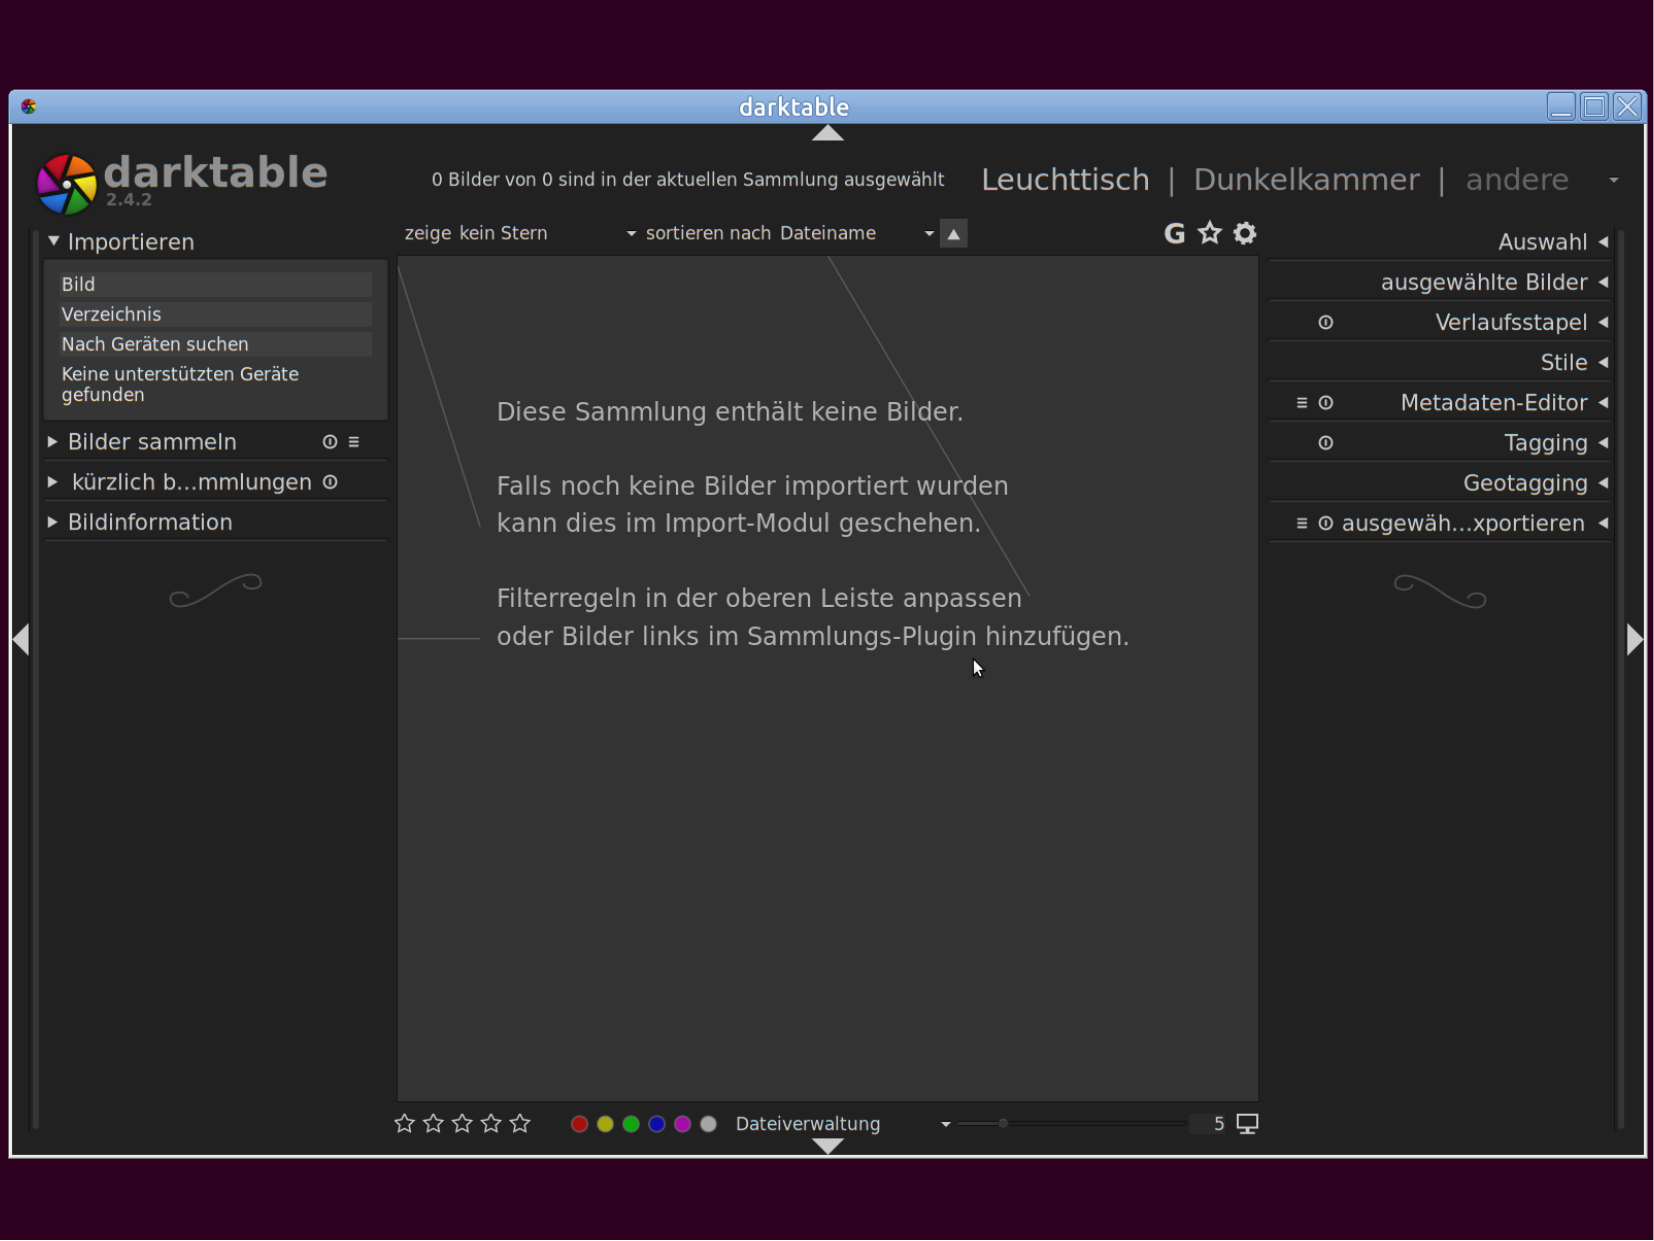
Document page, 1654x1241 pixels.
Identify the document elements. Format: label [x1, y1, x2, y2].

picture [8, 89, 1648, 1159]
